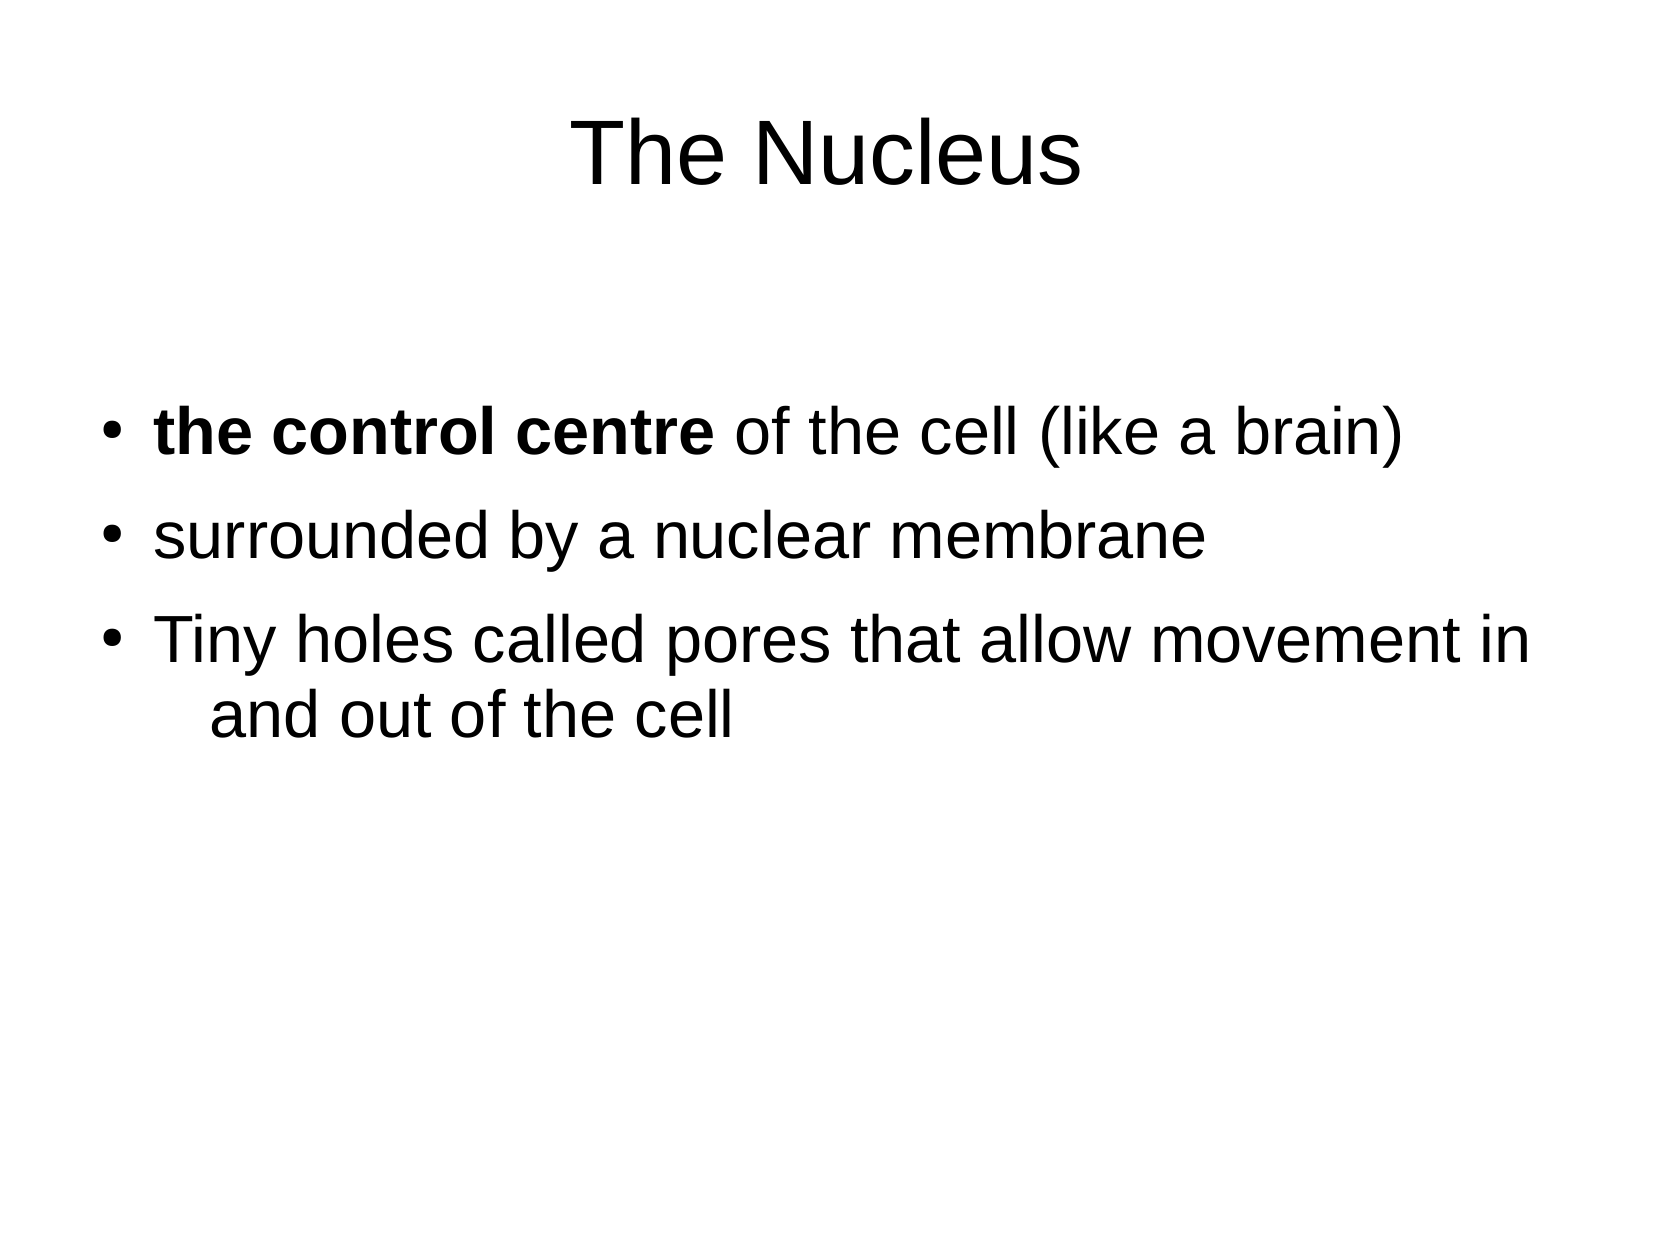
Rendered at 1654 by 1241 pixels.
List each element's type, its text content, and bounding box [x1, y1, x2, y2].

title The Nucleus [82, 49, 1571, 257]
list the control centre of the cell (like a brain) surrounded by a nuclear membrane Tiny holes called pores that allow movement in and out of the cell [82, 289, 1571, 1094]
